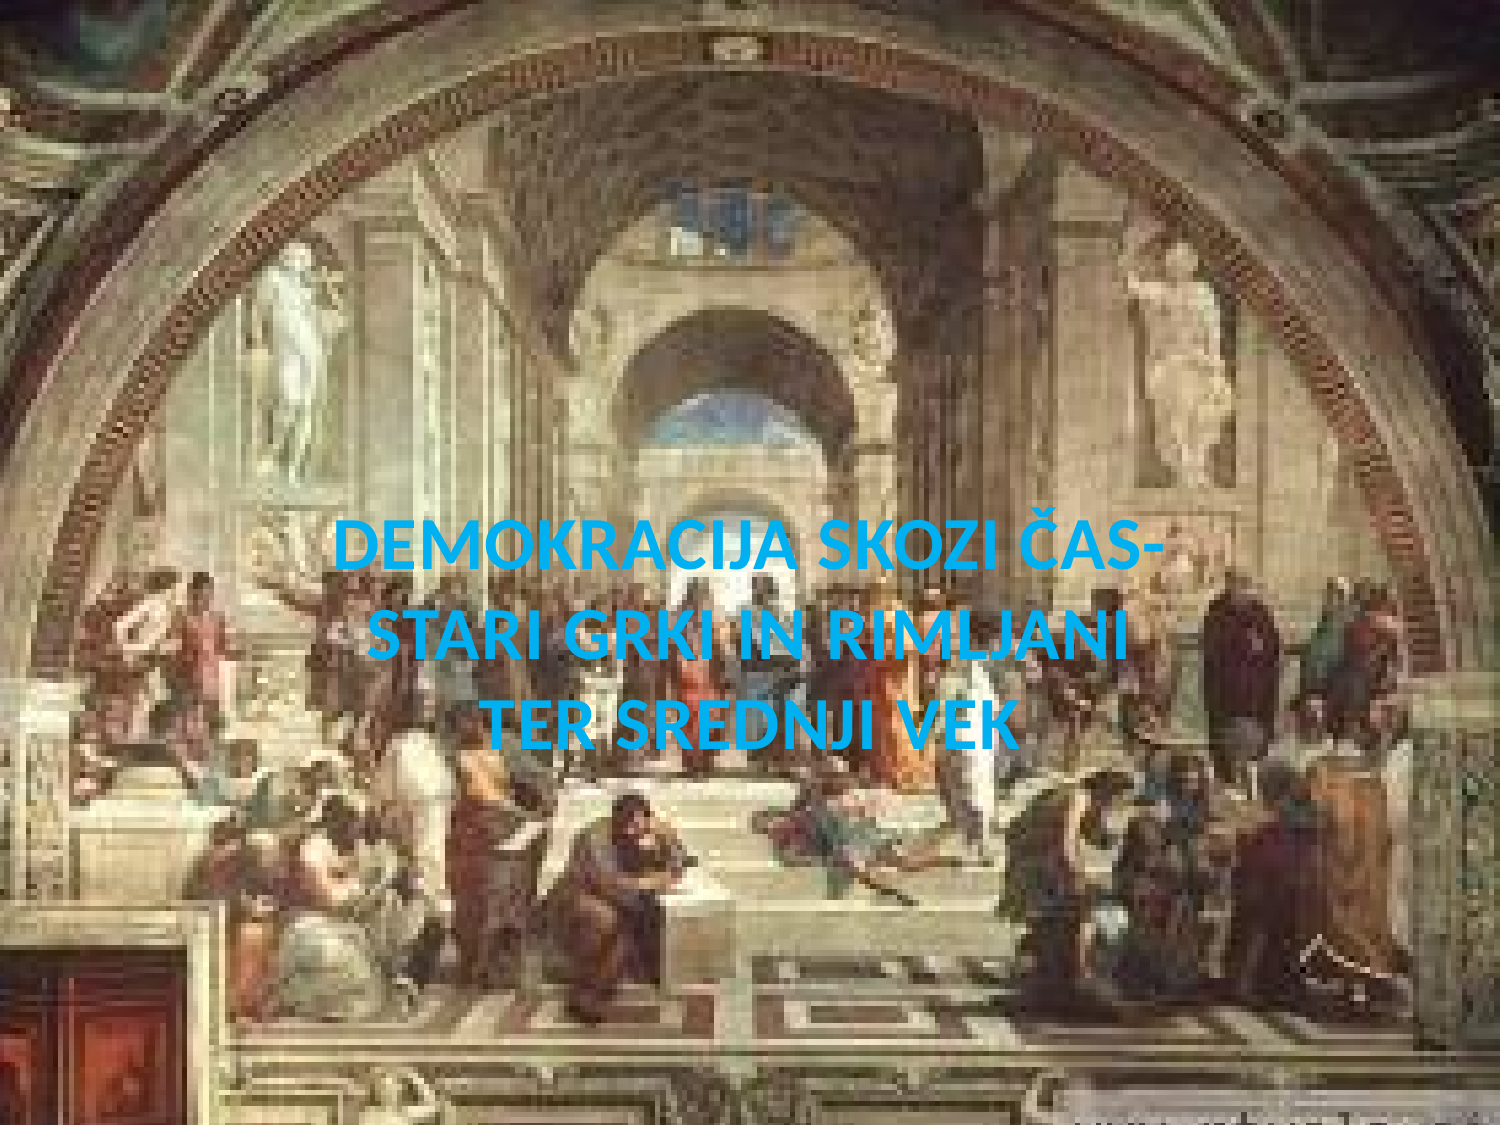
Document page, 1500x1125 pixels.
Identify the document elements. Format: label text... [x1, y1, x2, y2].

picture [0, 0, 1500, 1125]
subtitle [225, 637, 1275, 925]
text_box DEMOKRACIJA SKOZI ČAS- STARI GRKI IN RIMLJANI TER SREDNJI VEK [317, 486, 1183, 772]
